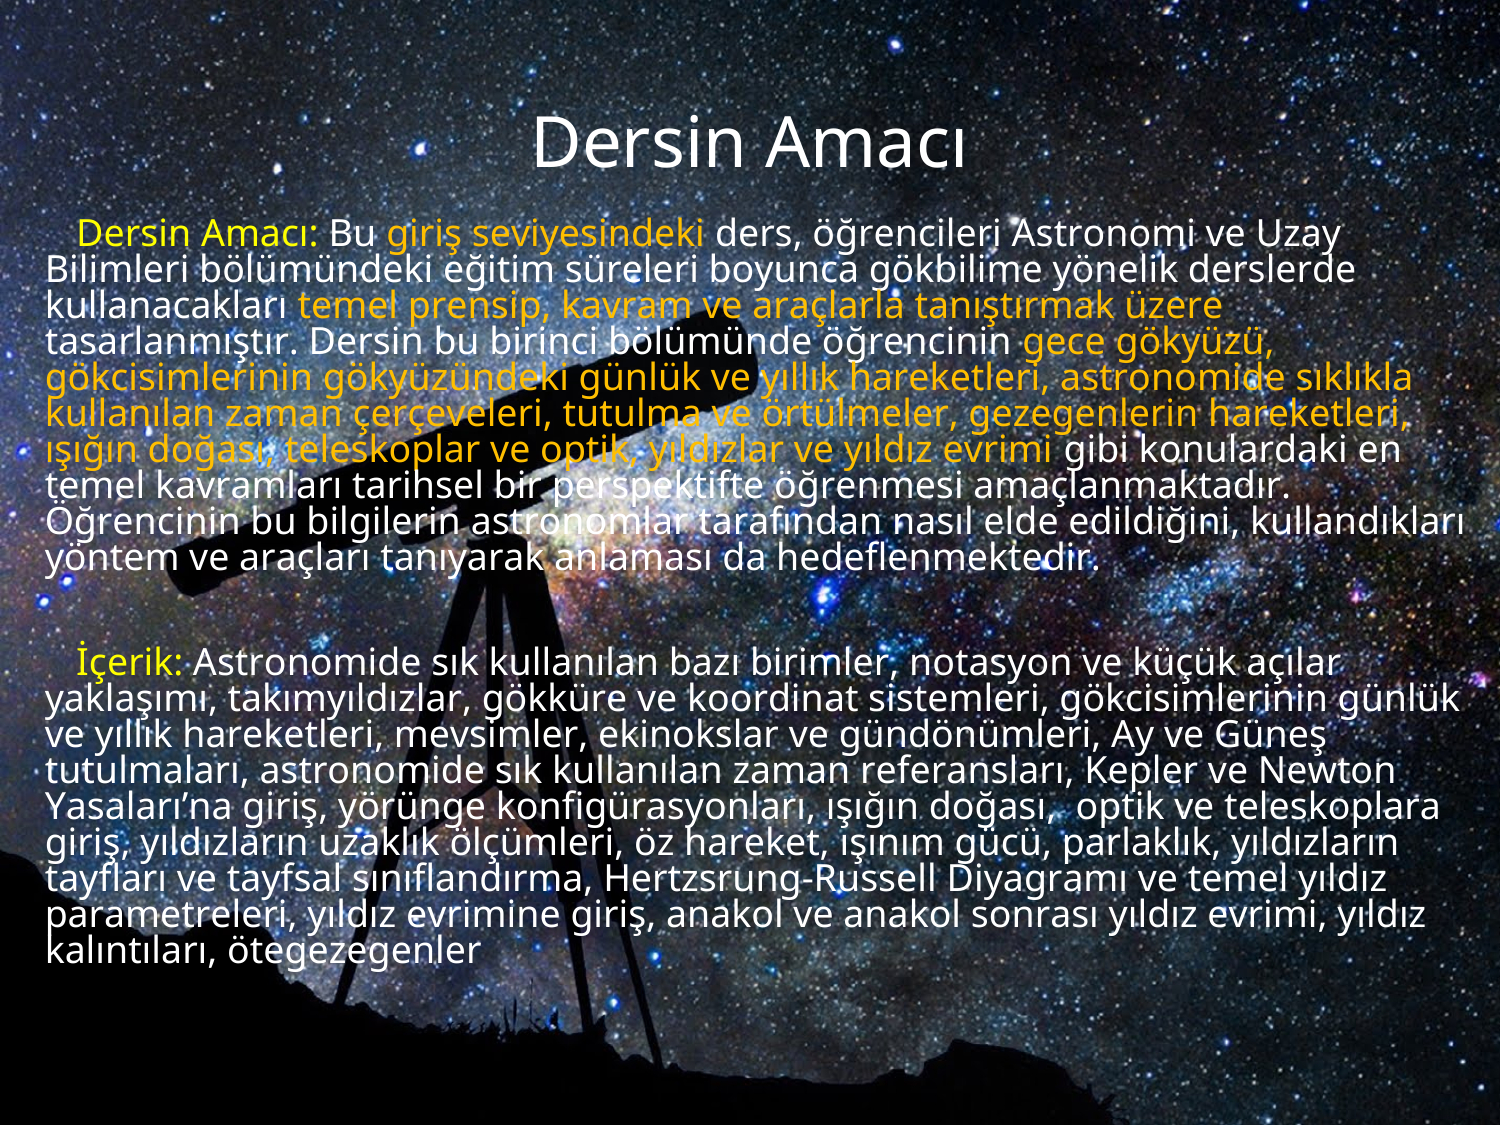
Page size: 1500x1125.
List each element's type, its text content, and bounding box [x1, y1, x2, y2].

list Dersin Amacı: Bu giriş seviyesindeki ders, öğrencileri Astronomi ve Uzay Bilimleri bölümündeki eğitim süreleri boyunca gökbilime yönelik derslerde kullanacakları temel prensip, kavram ve araçlarla tanıştırmak üzere tasarlanmıştır. Dersin bu birinci bölümünde öğrencinin gece gökyüzü, gökcisimlerinin gökyüzündeki günlük ve yıllık hareketleri, astronomide sıklıkla kullanılan zaman çerçeveleri, tutulma ve örtülmeler, gezegenlerin hareketleri, ışığın doğası, teleskoplar ve optik, yıldızlar ve yıldız evrimi gibi konulardaki en temel kavramları tarihsel bir perspektifte öğrenmesi amaçlanmaktadır. Öğrencinin bu bilgilerin astronomlar tarafından nasıl elde edildiğini, kullandıkları yöntem ve araçları tanıyarak anlaması da hedeflenmektedir. İçerik: Astronomide sık kullanılan bazı birimler, notasyon ve küçük açılar yaklaşımı, takımyıldızlar, gökküre ve koordinat sistemleri, gökcisimlerinin günlük ve yıllık hareketleri, mevsimler, ekinokslar ve gündönümleri, Ay ve Güneş tutulmaları, astronomide sık kullanılan zaman referansları, Kepler ve Newton Yasaları’na giriş, yörünge konfigürasyonları, ışığın doğası, optik ve teleskoplara giriş, yıldızların uzaklık ölçümleri, öz hareket, ışınım gücü, parlaklık, yıldızların tayfları ve tayfsal sınıflandırma, Hertzsrung-Russell Diyagramı ve temel yıldız parametreleri, yıldız evrimine giriş, anakol ve anakol sonrası yıldız evrimi, yıldız kalıntıları, ötegezegenler [30, 210, 1486, 1011]
title Dersin Amacı [75, 45, 1426, 210]
picture [0, 0, 1500, 1125]
